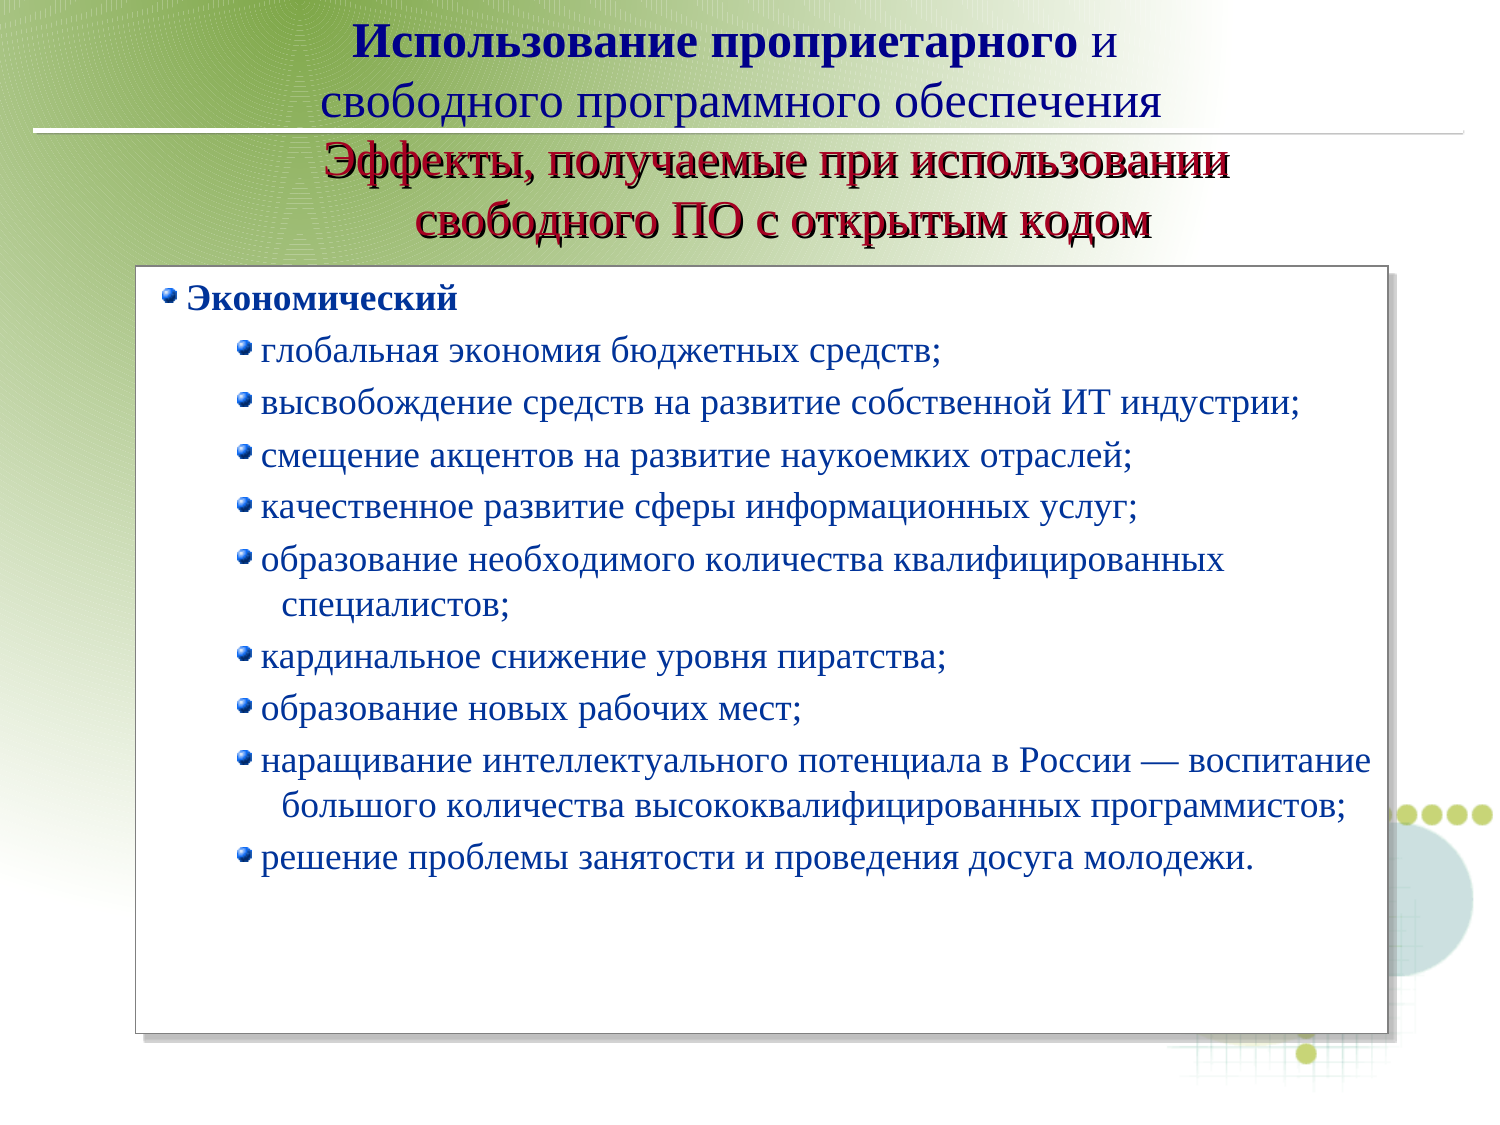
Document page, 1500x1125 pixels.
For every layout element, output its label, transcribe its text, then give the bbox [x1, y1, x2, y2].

text_box Экономический глобальная экономия бюджетных средств; высвобождение средств на развитие собственной ИТ индустрии; смещение акцентов на развитие наукоемких отраслей; качественное развитие сферы информационных услуг; образование необходимого количества квалифицированных специалистов; кардинальное снижение уровня пиратства; образование новых рабочих мест; наращивание интеллектуального потенциала в России — воспитание большого количества высококвалифицированных программистов; решение проблемы занятости и проведения досуга молодежи. [147, 265, 1388, 885]
picture [237, 549, 252, 564]
text_box [135, 265, 1388, 1034]
picture [237, 392, 252, 407]
picture [237, 847, 252, 862]
text_box Эффекты, получаемые при использовании свободного ПО с открытым кодом [118, 136, 1447, 254]
picture [237, 750, 252, 765]
picture [162, 288, 177, 303]
picture [237, 698, 252, 713]
picture [237, 340, 252, 355]
text_box Использование проприетарного и свободного программного обеспечения [0, 0, 1483, 136]
picture [1110, 718, 1500, 1098]
picture [237, 444, 252, 459]
picture [237, 497, 252, 512]
picture [237, 646, 252, 661]
